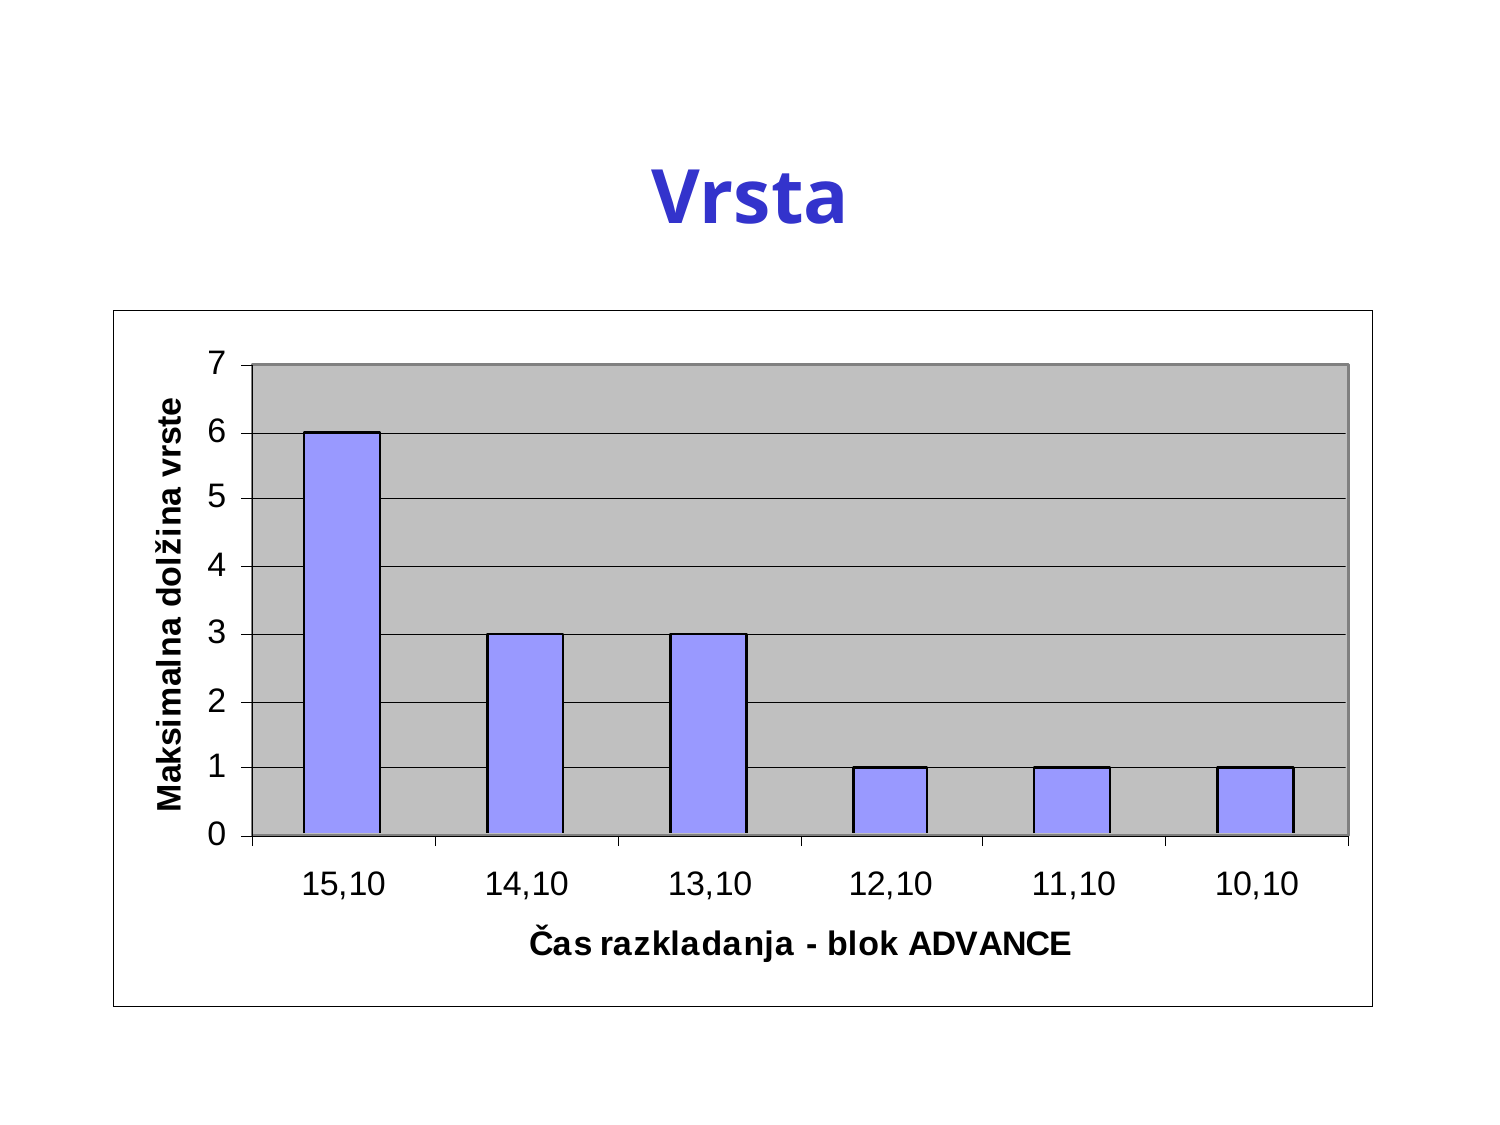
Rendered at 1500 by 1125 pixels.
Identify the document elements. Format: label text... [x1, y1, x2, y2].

title Vrsta [112, 99, 1388, 288]
chart [99, 296, 1388, 1019]
